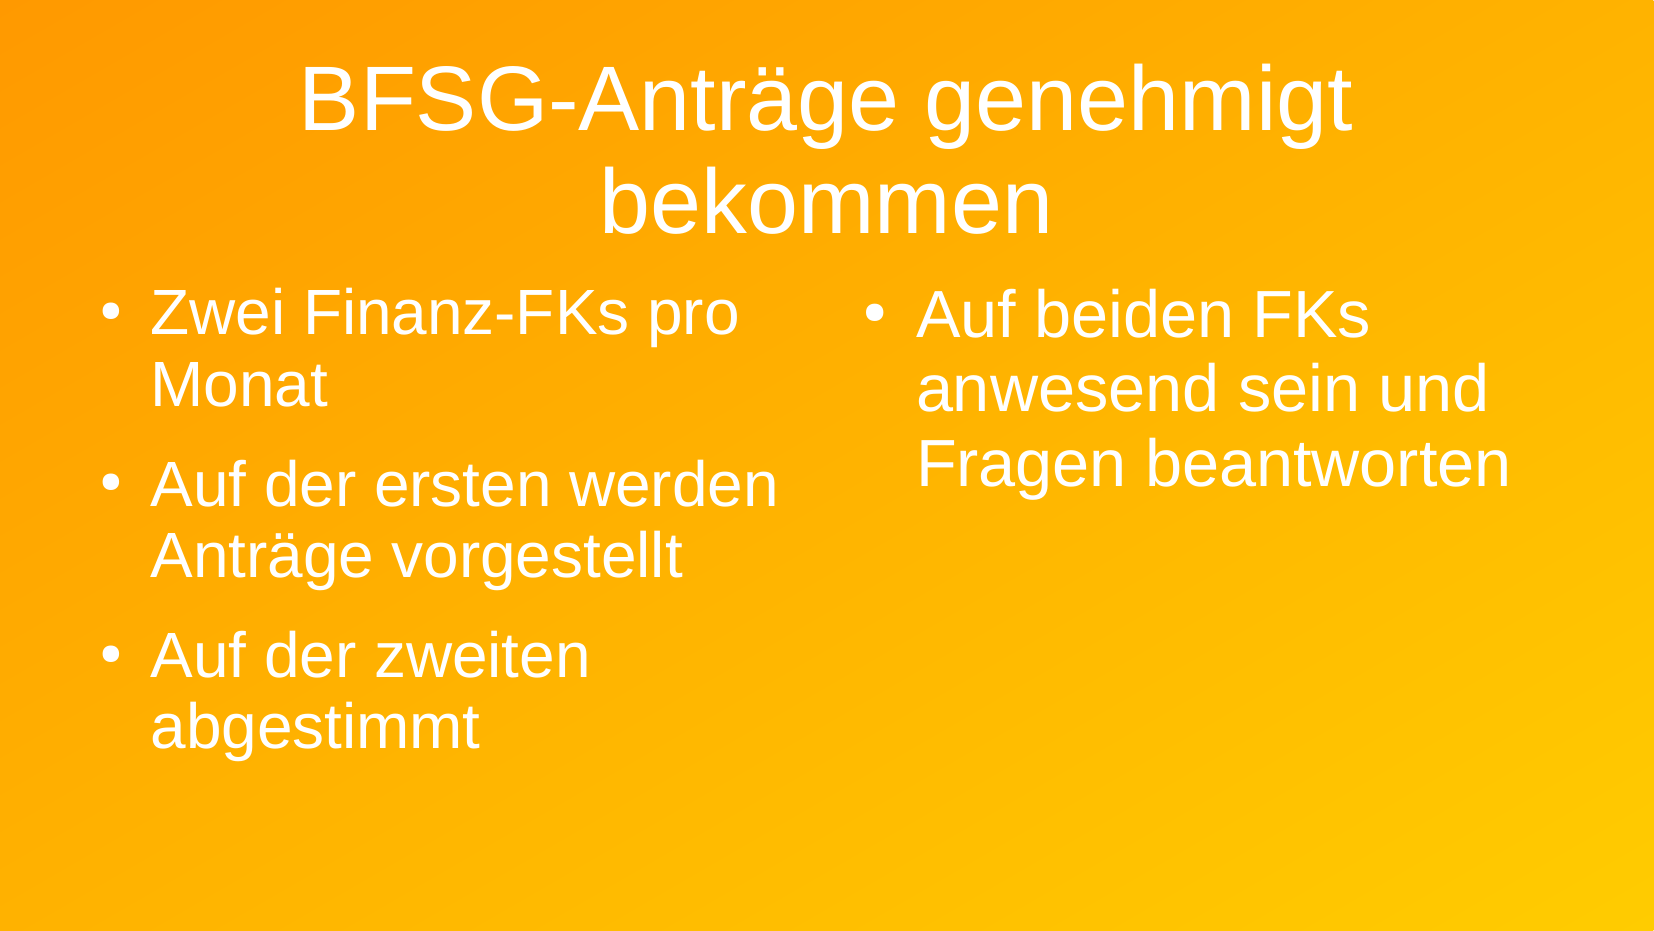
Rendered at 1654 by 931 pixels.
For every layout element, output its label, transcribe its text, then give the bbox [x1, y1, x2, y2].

title BFSG-Anträge genehmigt bekommen [82, 47, 1571, 253]
list Auf beiden FKs anwesend sein und Fragen beantworten [845, 276, 1572, 817]
list Zwei Finanz-FKs pro Monat Auf der ersten werden Anträge vorgestellt Auf der zweiten abgestimmt [82, 276, 809, 817]
